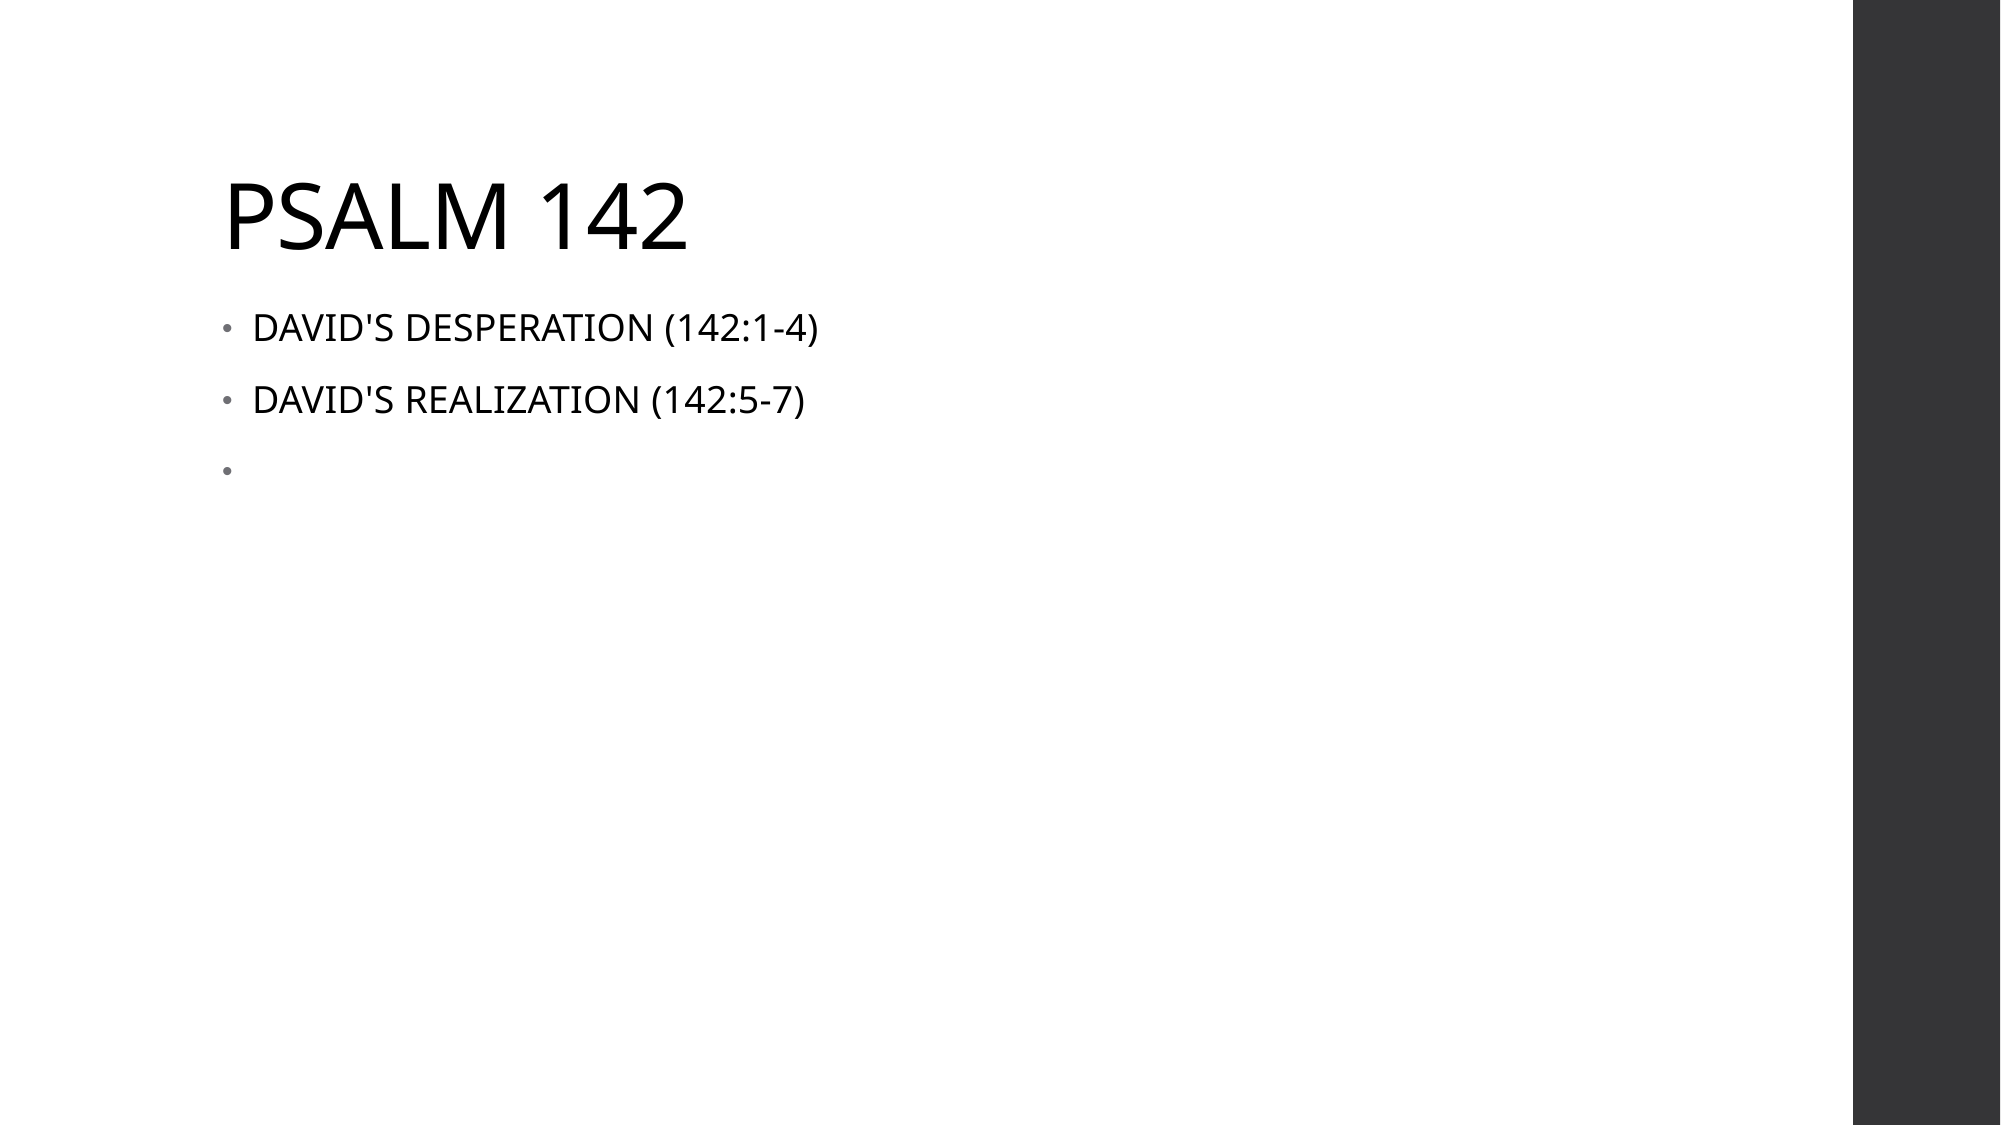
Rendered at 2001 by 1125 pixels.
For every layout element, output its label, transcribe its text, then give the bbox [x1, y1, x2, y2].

list DAVID'S DESPERATION (142:1-4) DAVID'S REALIZATION (142:5-7) [206, 299, 1617, 1014]
title PSALM 142 [206, 60, 1797, 278]
